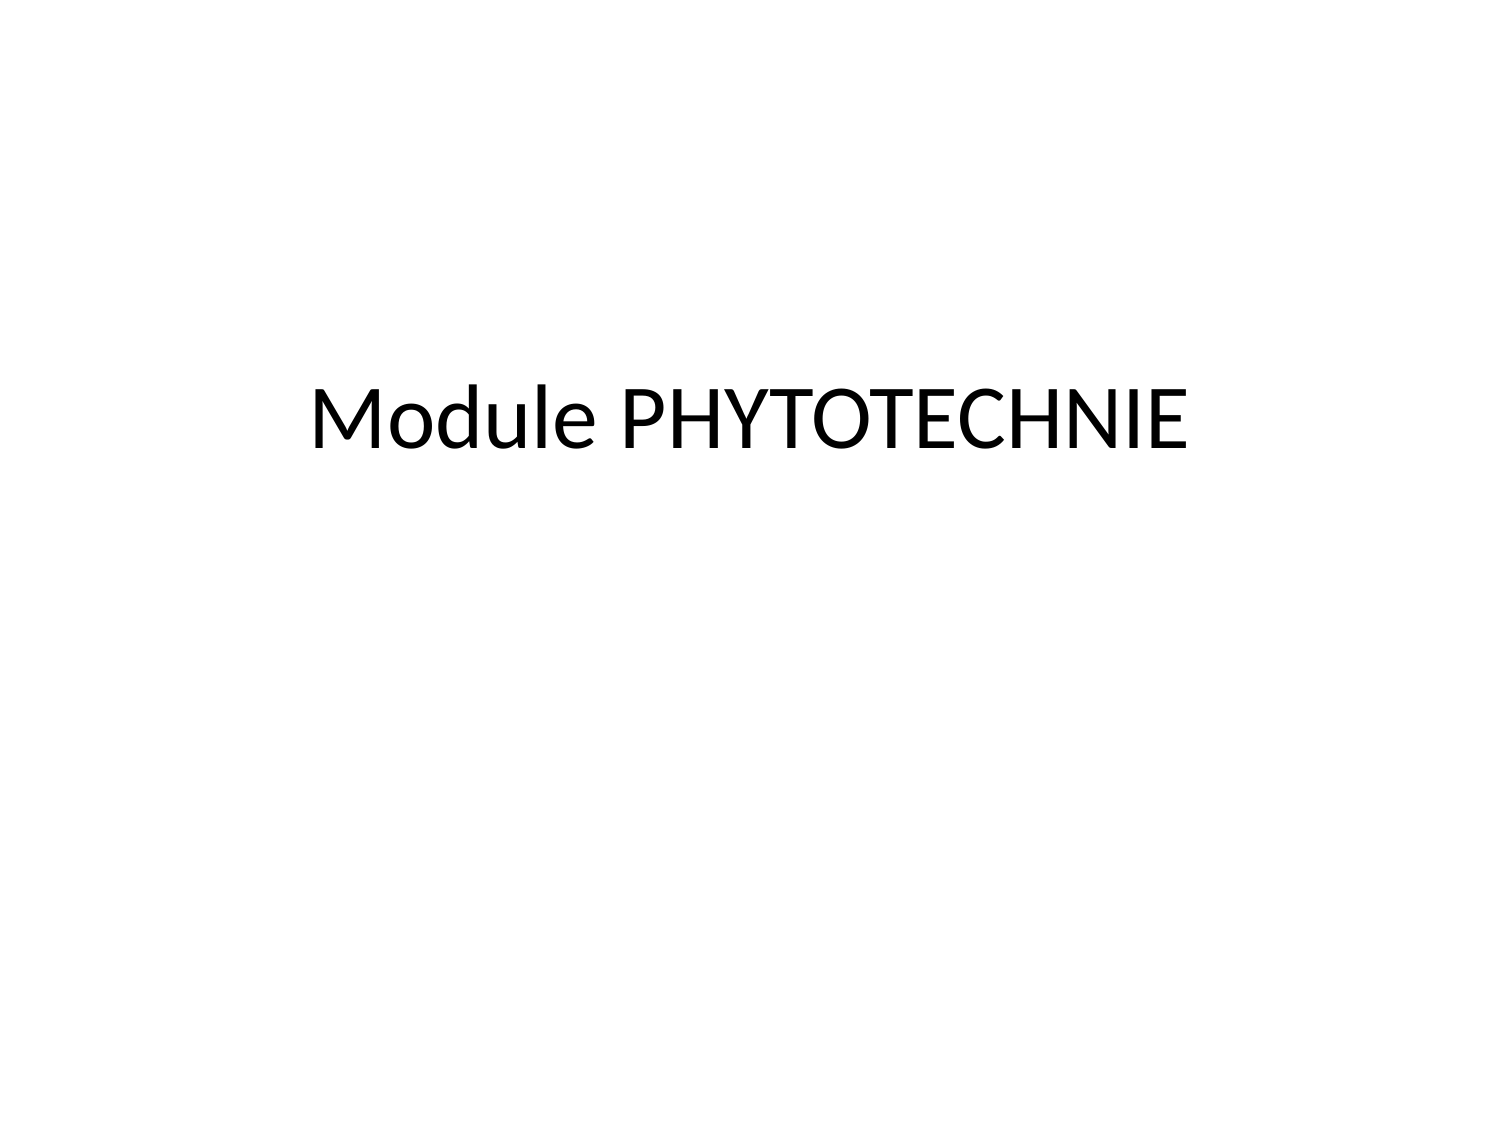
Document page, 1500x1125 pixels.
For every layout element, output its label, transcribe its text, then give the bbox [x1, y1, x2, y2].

title Module PHYTOTECHNIE [112, 349, 1388, 591]
